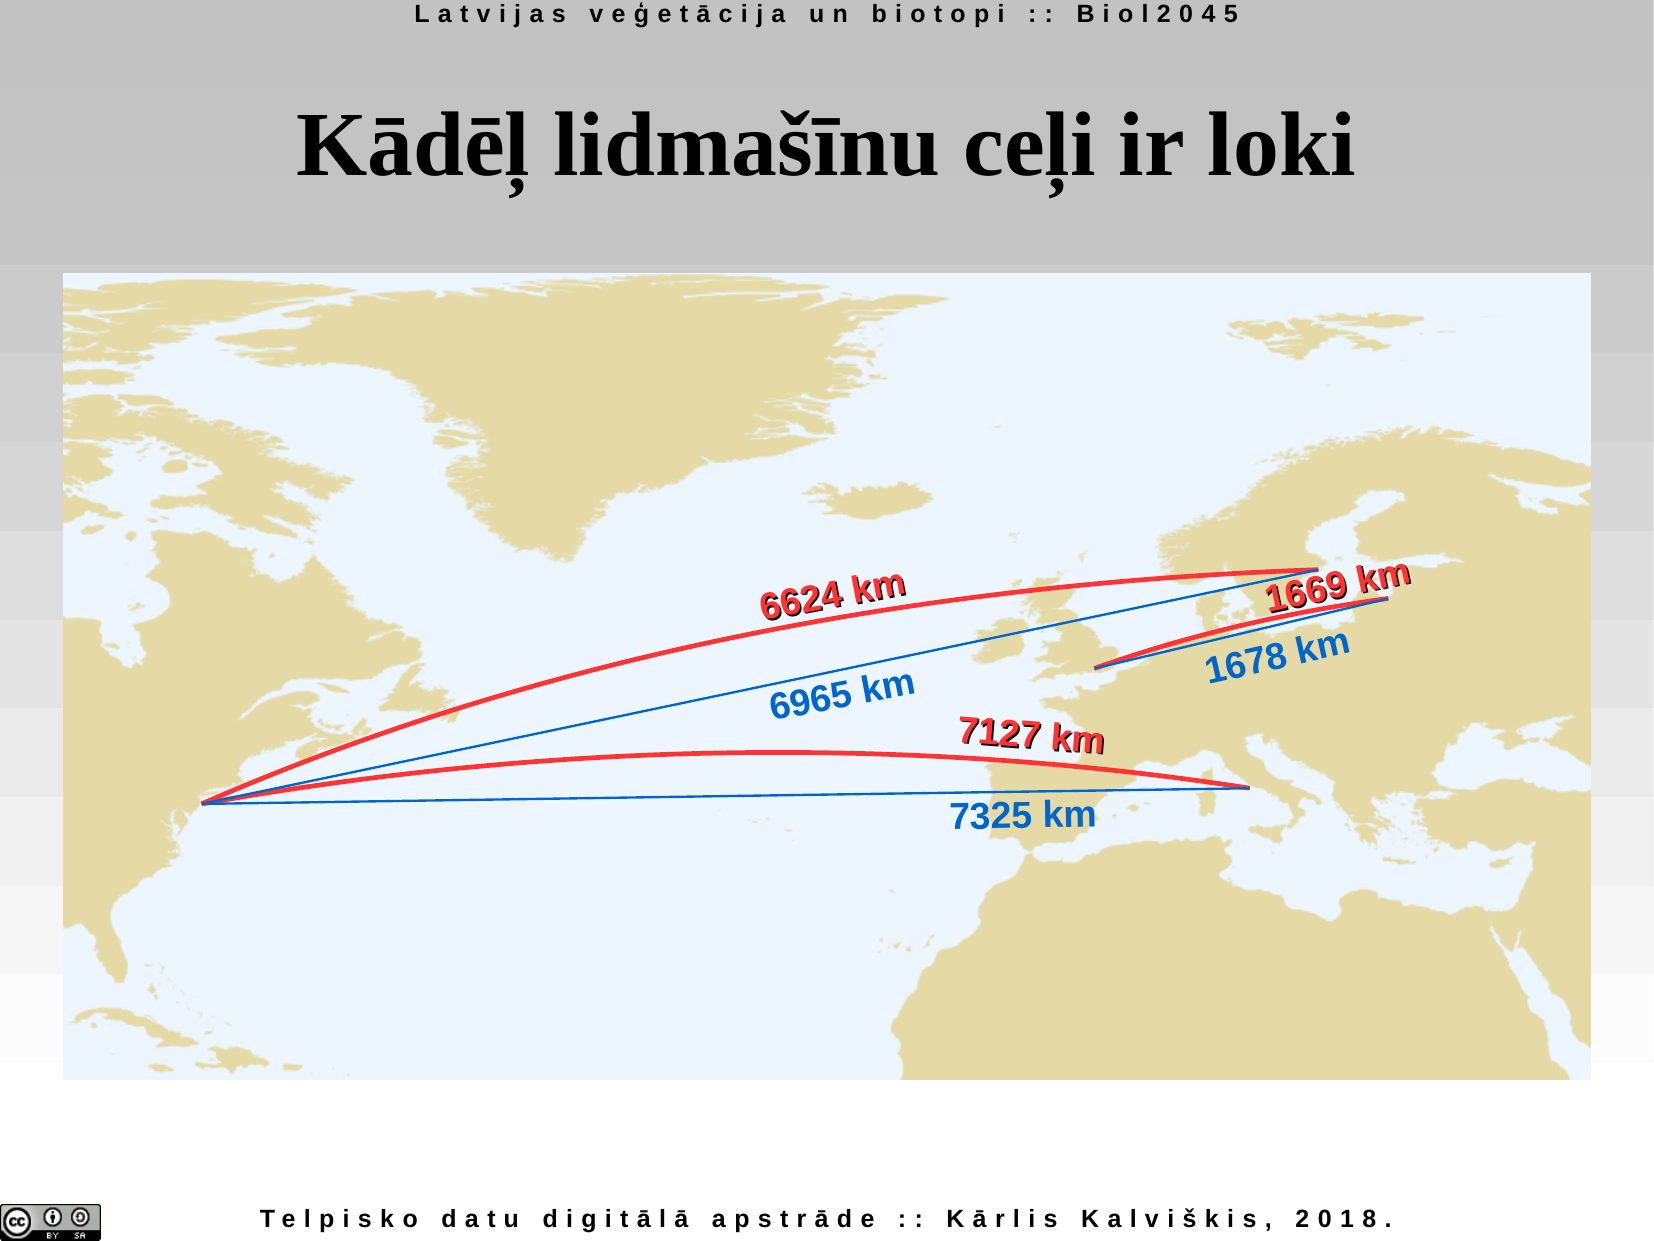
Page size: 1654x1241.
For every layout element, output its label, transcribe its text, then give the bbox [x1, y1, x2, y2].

text_box 6965 km [765, 657, 929, 730]
text_box 1669 km [1261, 546, 1424, 616]
text_box 6624 km [755, 557, 919, 629]
text_box 1678 km [1200, 616, 1364, 694]
text_box 7325 km [948, 792, 1108, 839]
title Kādēļ lidmašīnu ceļi ir loki [0, 1, 1654, 287]
picture [0, 287, 1654, 1241]
text_box 7127 km [956, 708, 1117, 763]
